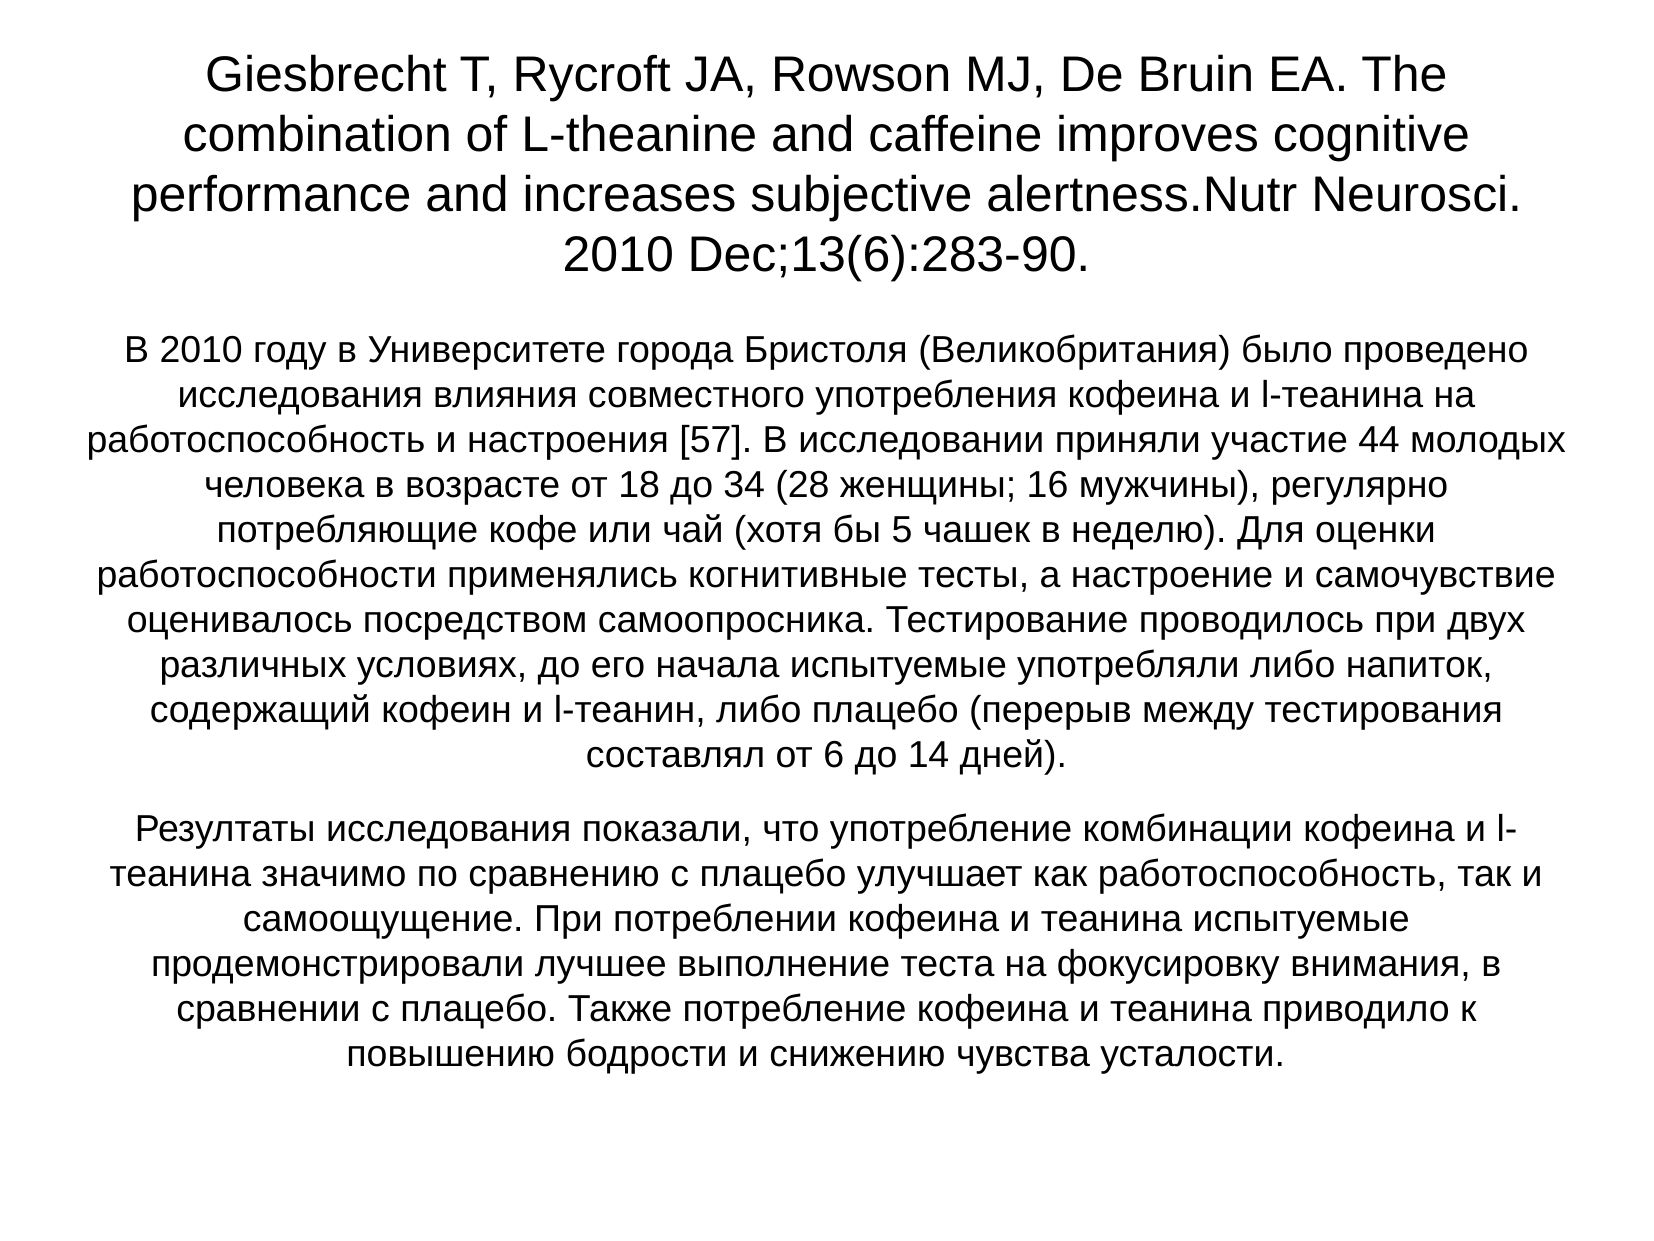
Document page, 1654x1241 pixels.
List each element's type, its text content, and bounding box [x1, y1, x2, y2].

subtitle В 2010 году в Университете города Бристоля (Великобритания) было проведено исследования влияния совместного употребления кофеина и l-теанина на работоспособность и настроения [57]. В исследовании приняли участие 44 молодых человека в возрасте от 18 до 34 (28 женщины; 16 мужчины), регулярно потребляющие кофе или чай (хотя бы 5 чашек в неделю). Для оценки работоспособности применялись когнитивные тесты, а настроение и самочувствие оценивалось посредством самоопросника. Тестирование проводилось при двух различных условиях, до его начала испытуемые употребляли либо напиток, содержащий кофеин и l-теанин, либо плацебо (перерыв между тестирования составлял от 6 до 14 дней). Резултаты исследования показали, что употребление комбинации кофеина и l-теанина значимо по сравнению с плацебо улучшает как работоспособность, так и самоощущение. При потреблении кофеина и теанина испытуемые продемонстрировали лучшее выполнение теста на фокусировку внимания, в сравнении с плацебо. Также потребление кофеина и теанина приводило к повышению бодрости и снижению чувства усталости. [82, 290, 1571, 1109]
title Giesbrecht T, Rycroft JA, Rowson MJ, De Bruin EA. The combination of L-theanine and caffeine improves cognitive performance and increases subjective alertness.Nutr Neurosci. 2010 Dec;13(6):283-90. [82, 41, 1571, 265]
